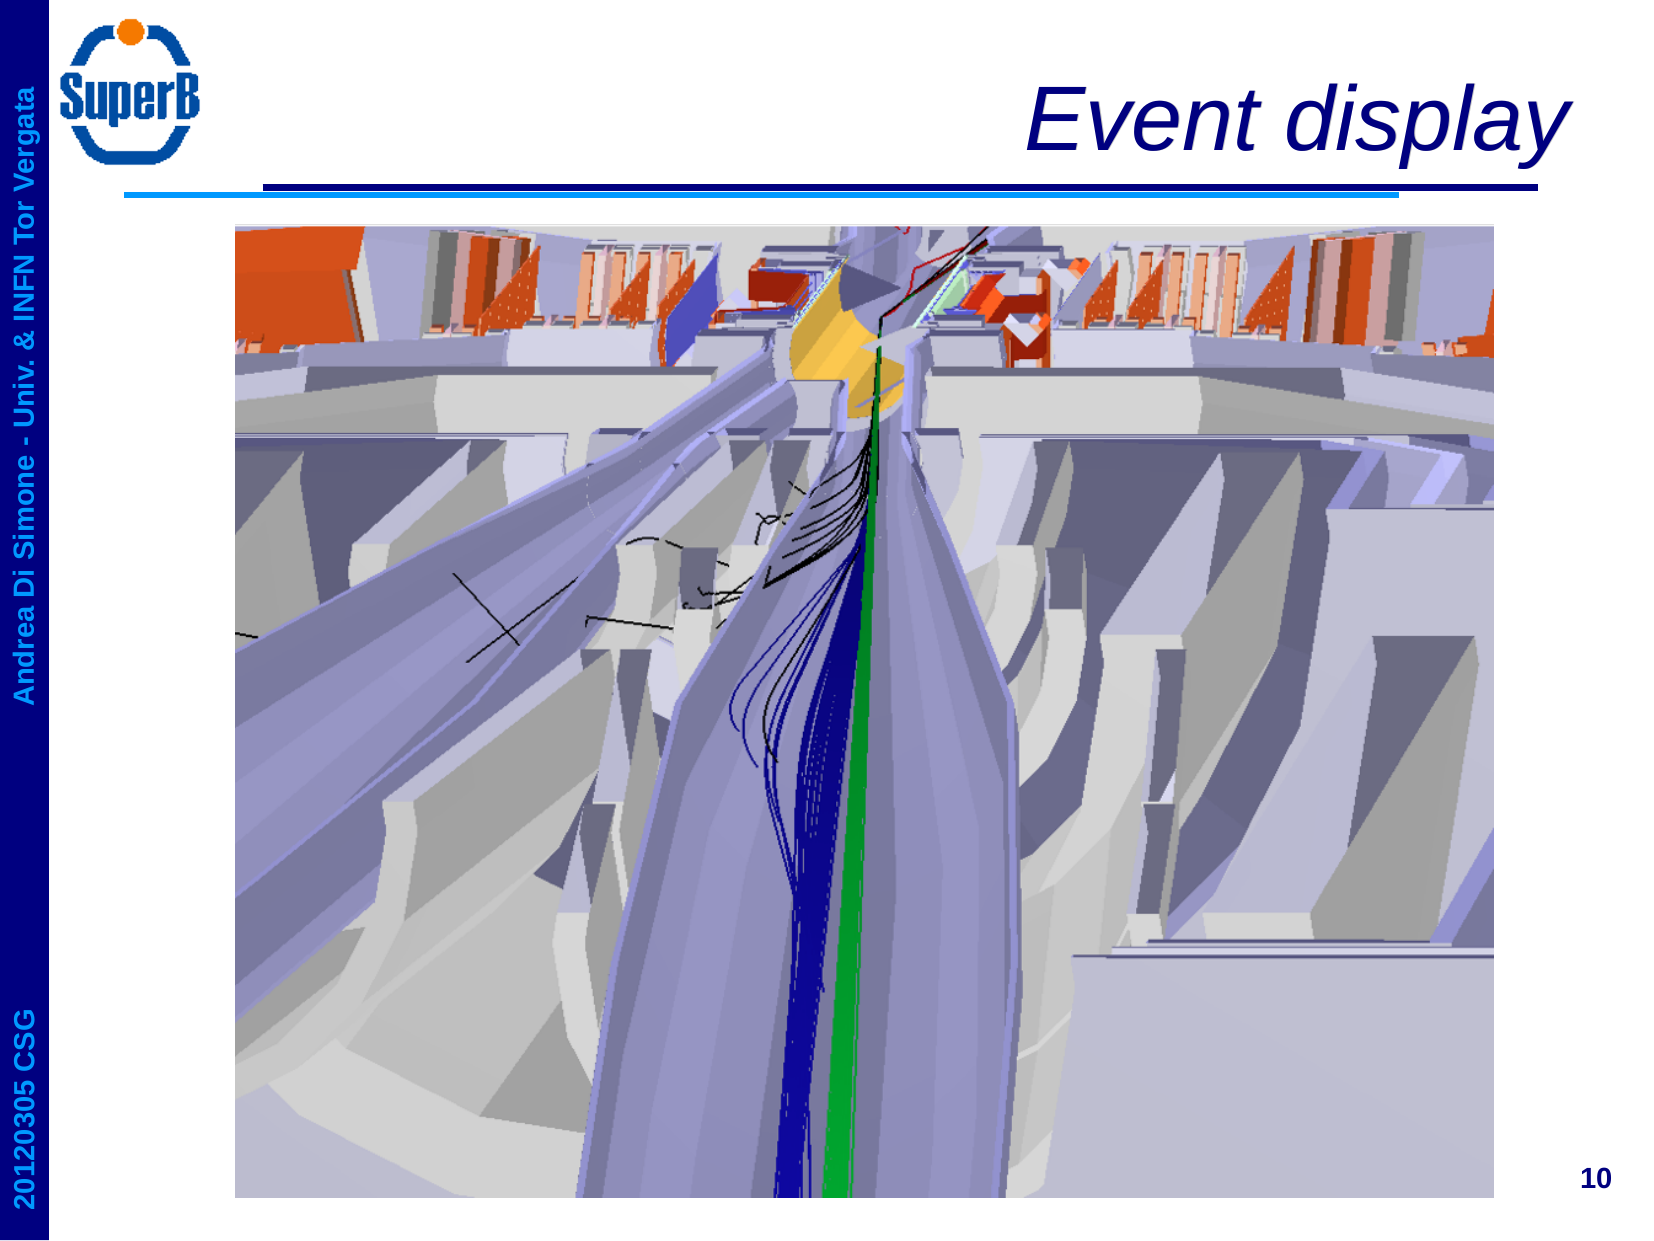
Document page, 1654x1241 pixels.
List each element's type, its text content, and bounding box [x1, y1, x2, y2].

title Event display [82, 49, 1571, 188]
picture [51, 16, 208, 170]
picture [235, 224, 1494, 1198]
